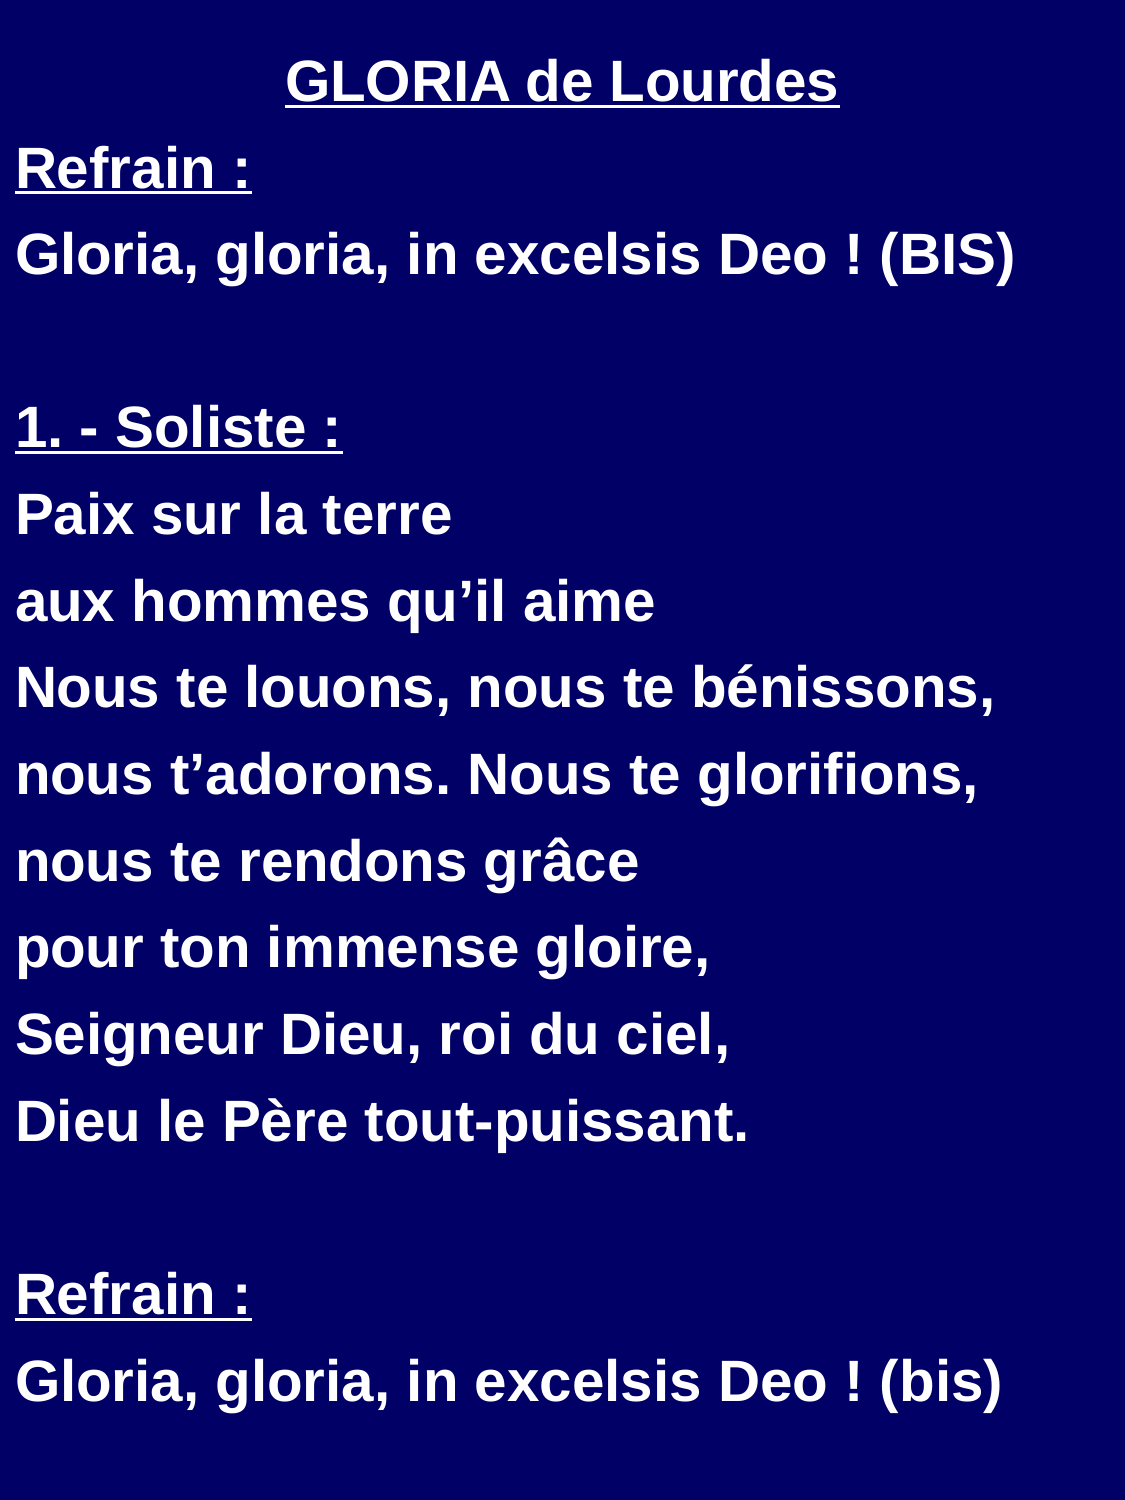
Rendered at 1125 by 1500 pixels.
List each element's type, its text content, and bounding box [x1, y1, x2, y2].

text_box GLORIA de Lourdes Refrain : Gloria, gloria, in excelsis Deo ! (BIS) 1. - Soliste : Paix sur la terre aux hommes qu’il aime Nous te louons, nous te bénissons, nous t’adorons. Nous te glorifions, nous te rendons grâce pour ton immense gloire, Seigneur Dieu, roi du ciel, Dieu le Père tout-puissant. Refrain : Gloria, gloria, in excelsis Deo ! (bis) [0, 35, 1125, 1465]
